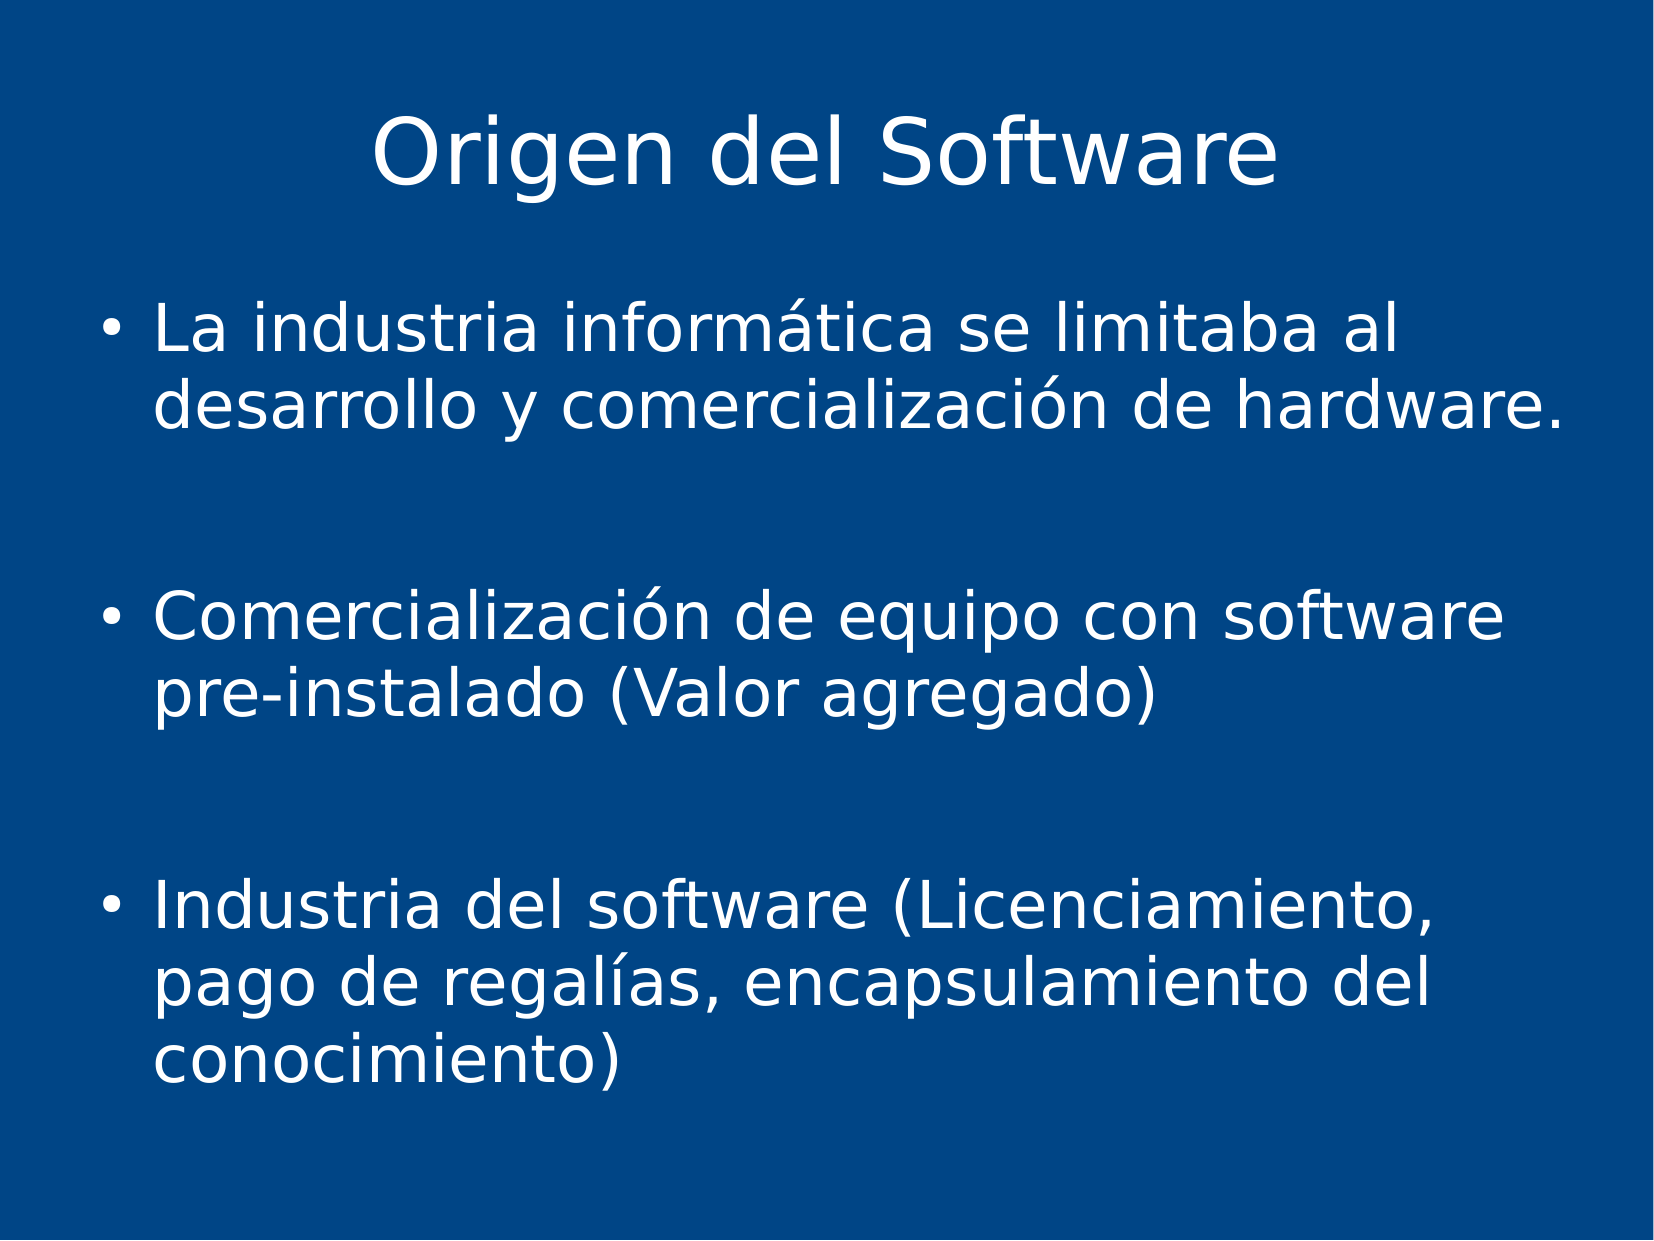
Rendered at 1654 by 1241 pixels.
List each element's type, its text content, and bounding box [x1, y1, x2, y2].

title Origen del Software [82, 49, 1571, 257]
list La industria informática se limitaba al desarrollo y comercialización de hardware. Comercialización de equipo con software pre-instalado (Valor agregado) Industria del software (Licenciamiento, pago de regalías, encapsulamiento del conocimiento) [82, 290, 1571, 1109]
